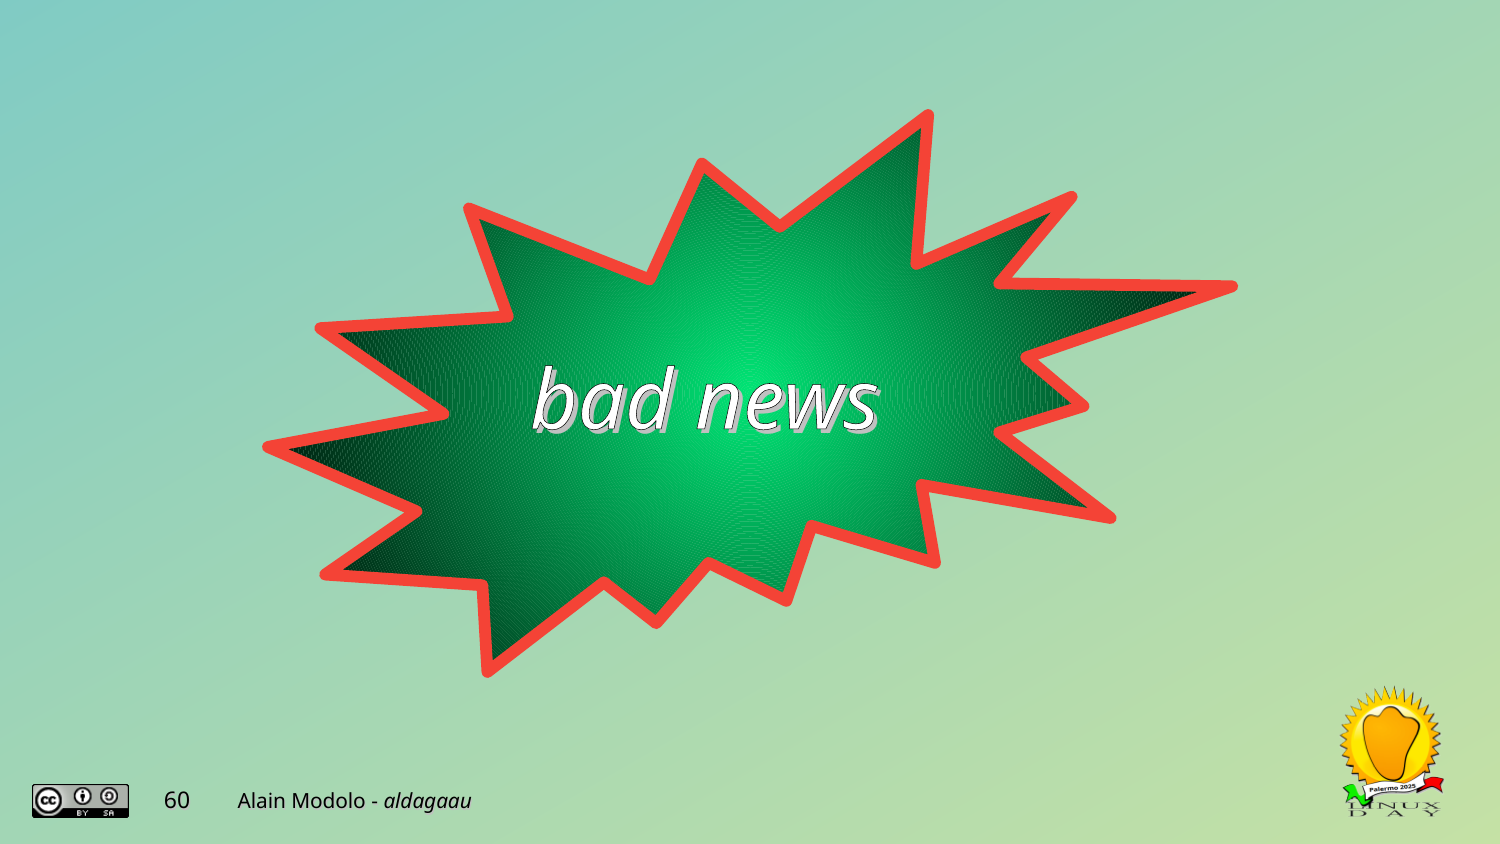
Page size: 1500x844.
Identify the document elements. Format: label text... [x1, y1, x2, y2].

picture [32, 784, 129, 818]
text_box bad news [267, 114, 1233, 672]
picture [1233, 670, 1500, 844]
